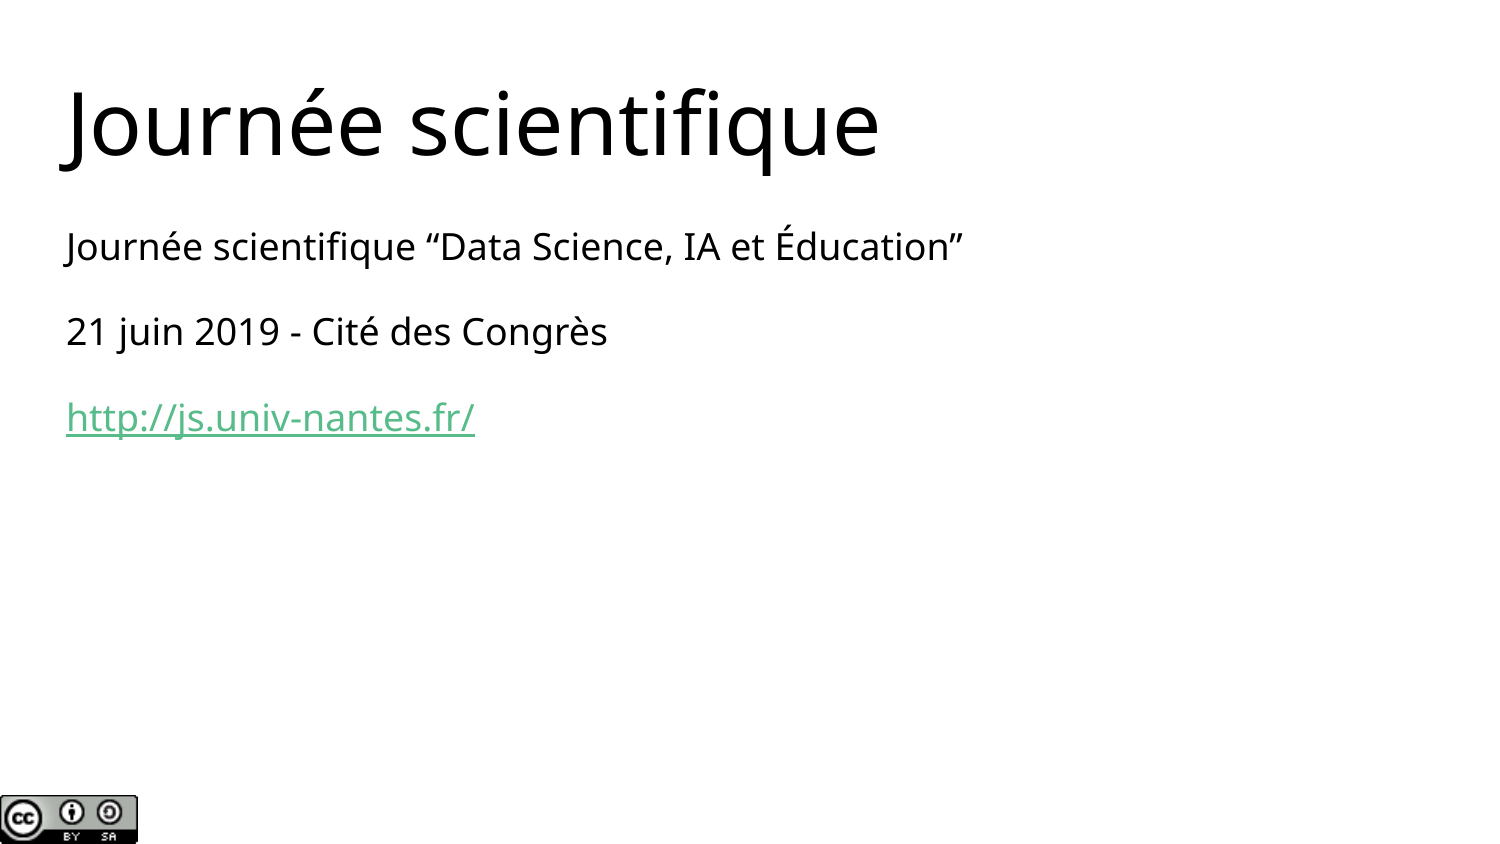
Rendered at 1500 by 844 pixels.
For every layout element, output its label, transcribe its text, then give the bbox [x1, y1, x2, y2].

list Journée scientifique “Data Science, IA et Éducation” 21 juin 2019 - Cité des Congrès http://js.univ-nantes.fr/ [51, 200, 1449, 752]
title Journée scientifique [51, 51, 1449, 189]
picture [0, 795, 138, 844]
